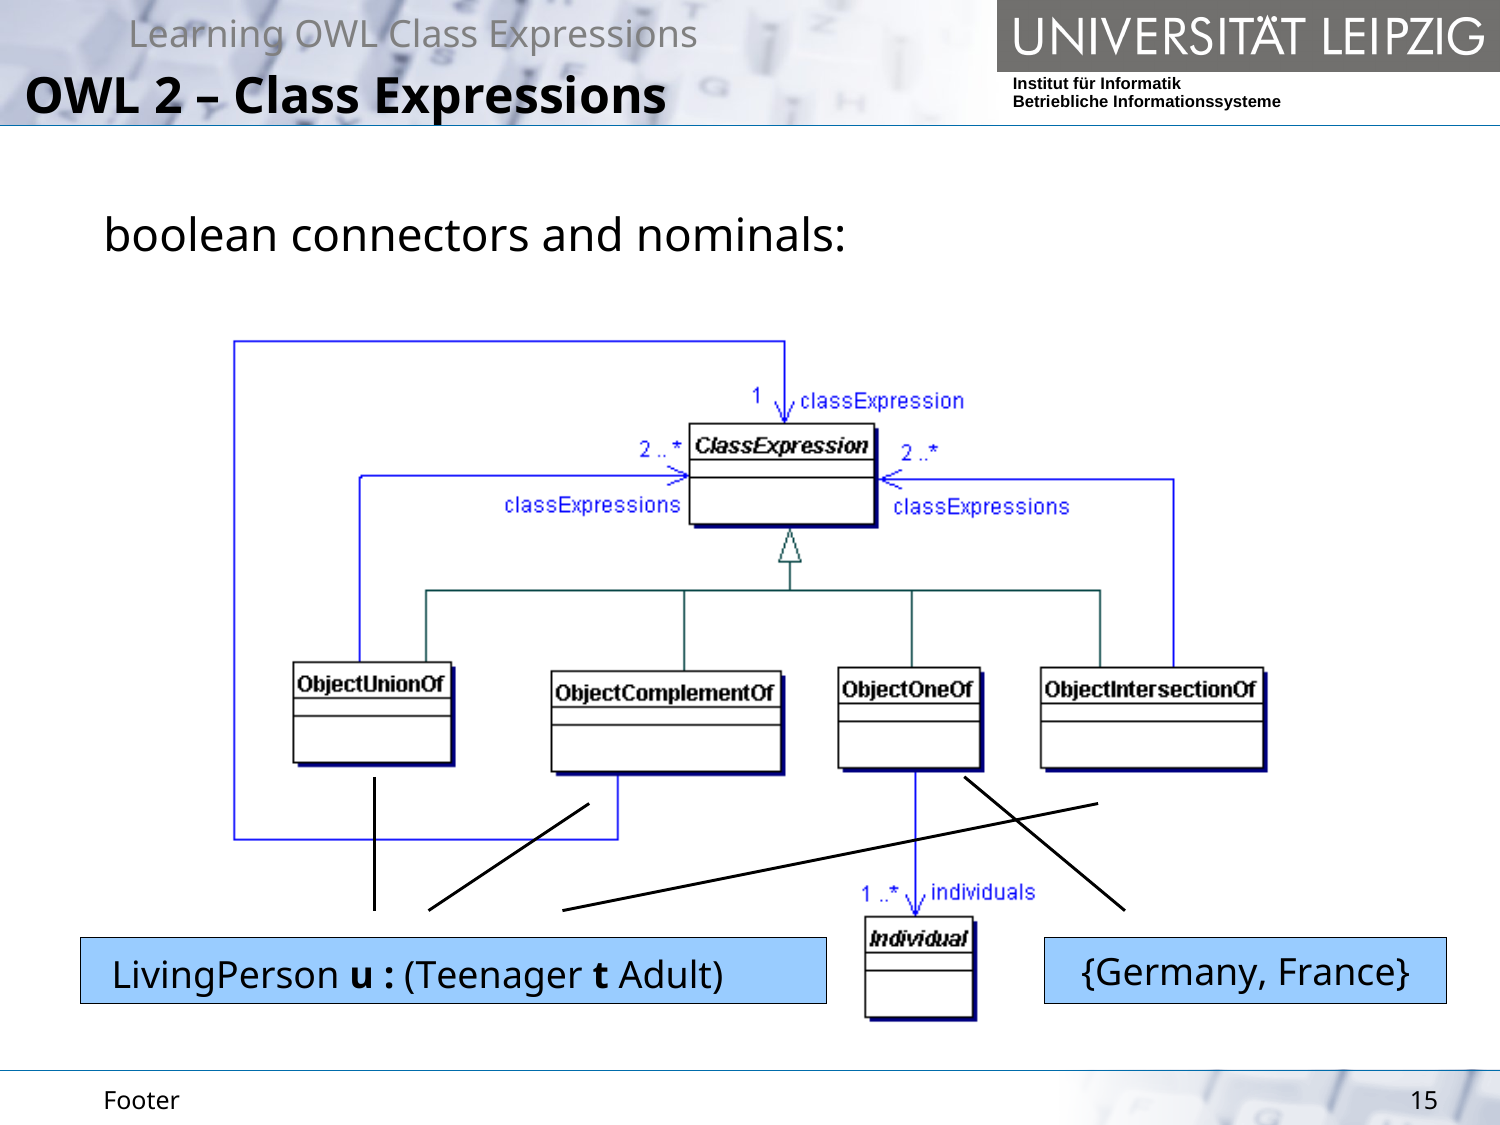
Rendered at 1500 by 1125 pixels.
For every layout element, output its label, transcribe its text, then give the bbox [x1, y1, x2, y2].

title OWL 2 – Class Expressions [24, 63, 1034, 125]
text_box [80, 937, 827, 1004]
text_box boolean connectors and nominals: [88, 195, 909, 266]
picture [214, 321, 1286, 1040]
text_box LivingPerson u : (Teenager t Adult) [96, 940, 823, 1030]
text_box {Germany, France} [1044, 937, 1447, 1004]
picture [1057, 1071, 1500, 1125]
picture [0, 0, 1500, 125]
